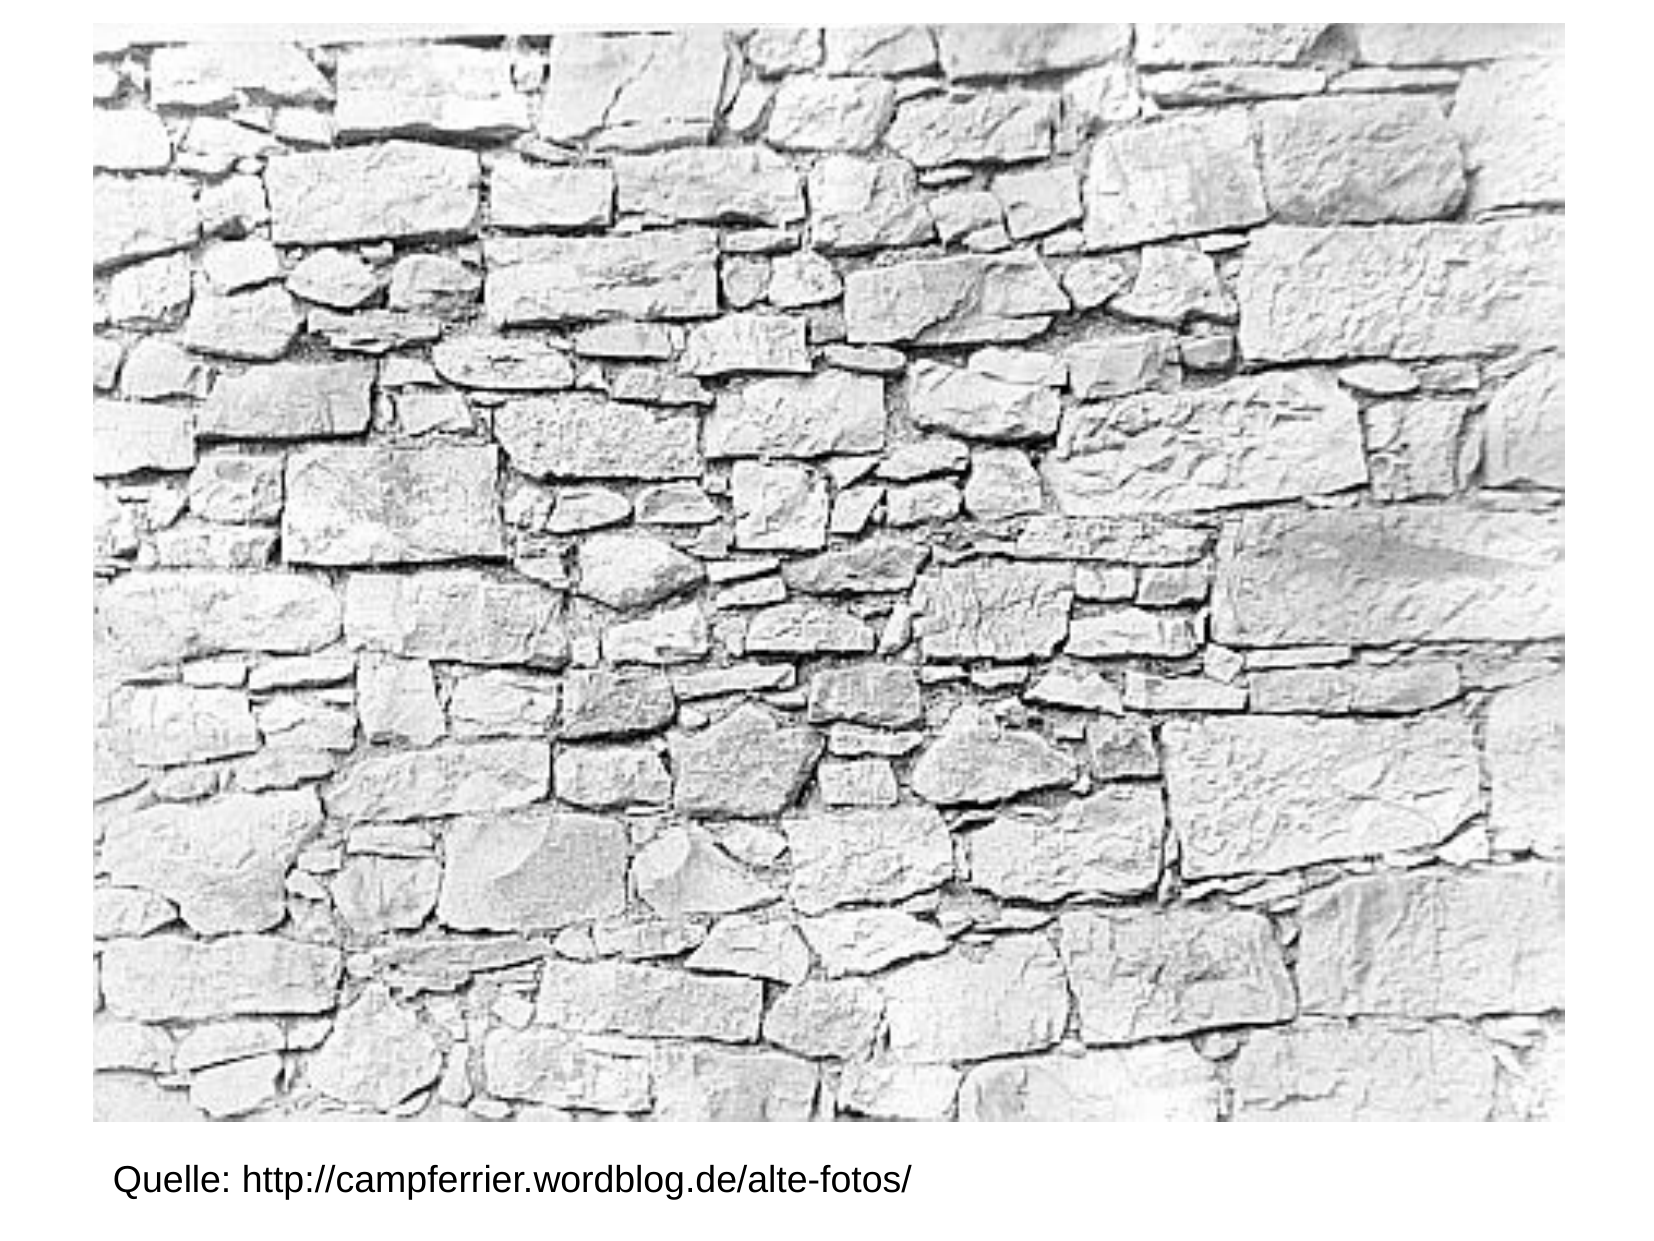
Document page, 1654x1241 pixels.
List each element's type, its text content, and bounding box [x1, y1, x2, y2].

text_box Quelle: http://campferrier.wordblog.de/alte-fotos/ [98, 1151, 1565, 1209]
picture [93, 23, 1565, 1123]
